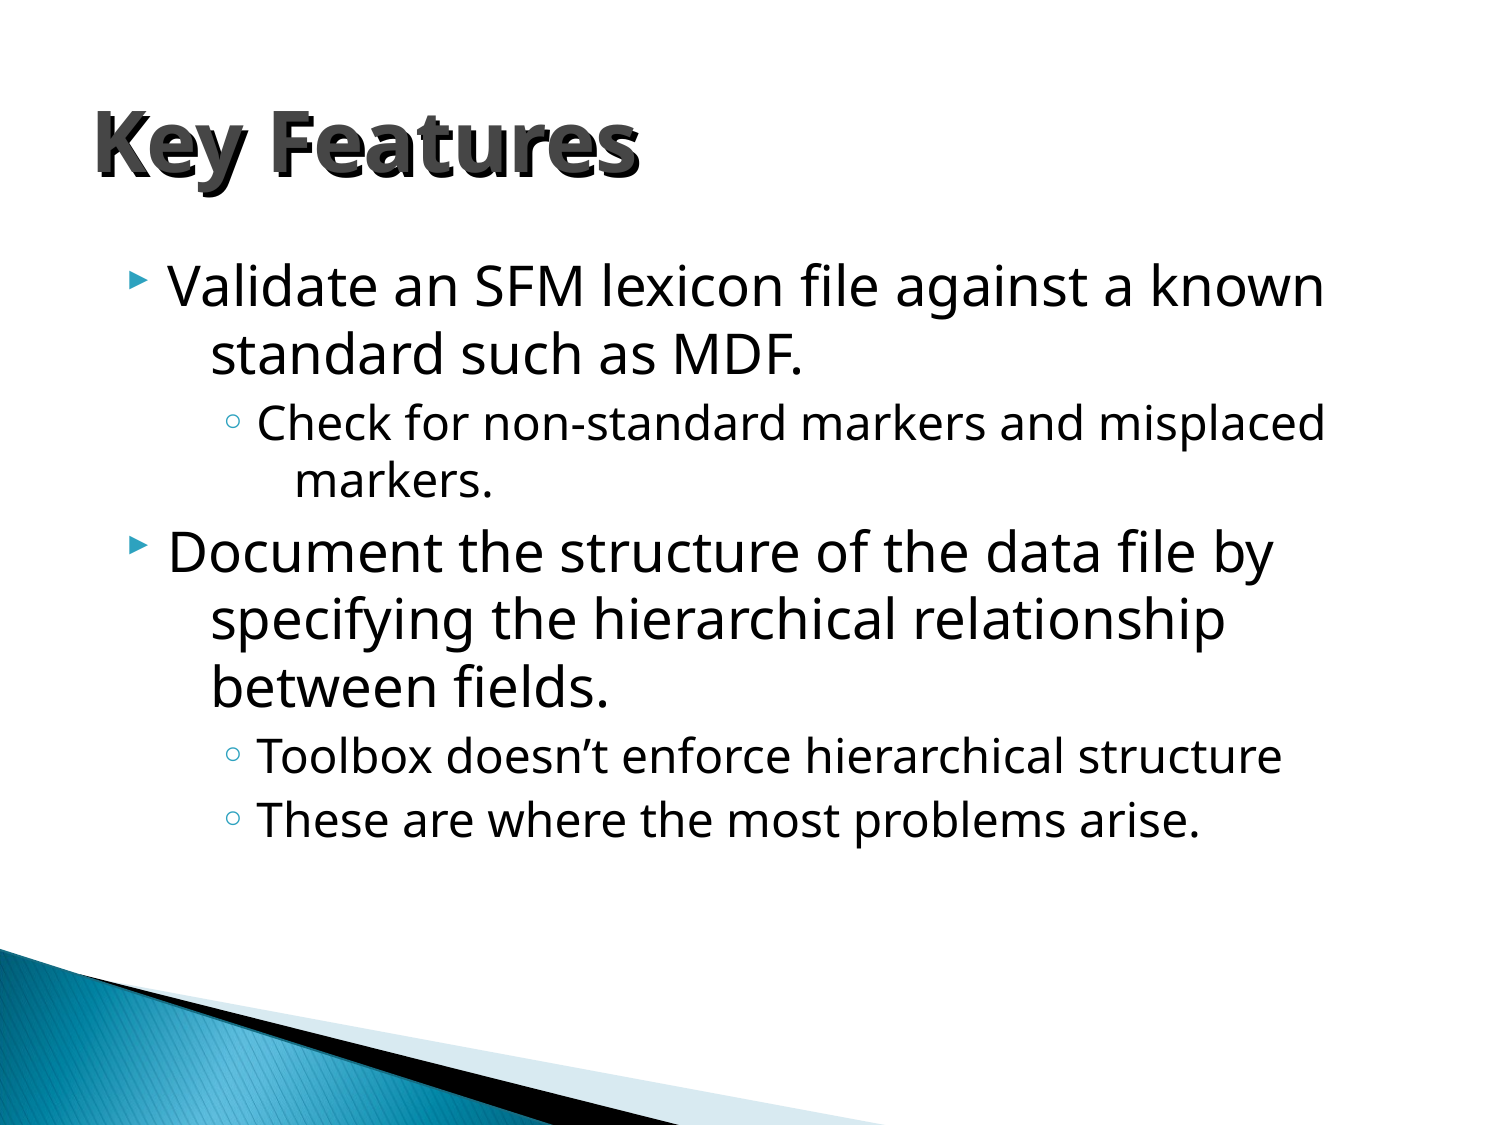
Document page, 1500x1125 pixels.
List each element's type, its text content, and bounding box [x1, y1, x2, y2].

title Key Features [75, 45, 1426, 233]
picture [69, 992, 411, 1125]
list Validate an SFM lexicon file against a known standard such as MDF. Check for non-standard markers and misplaced markers. Document the structure of the data file by specifying the hierarchical relationship between fields. Toolbox doesn’t enforce hierarchical structure These are where the most problems arise. [75, 243, 1426, 986]
